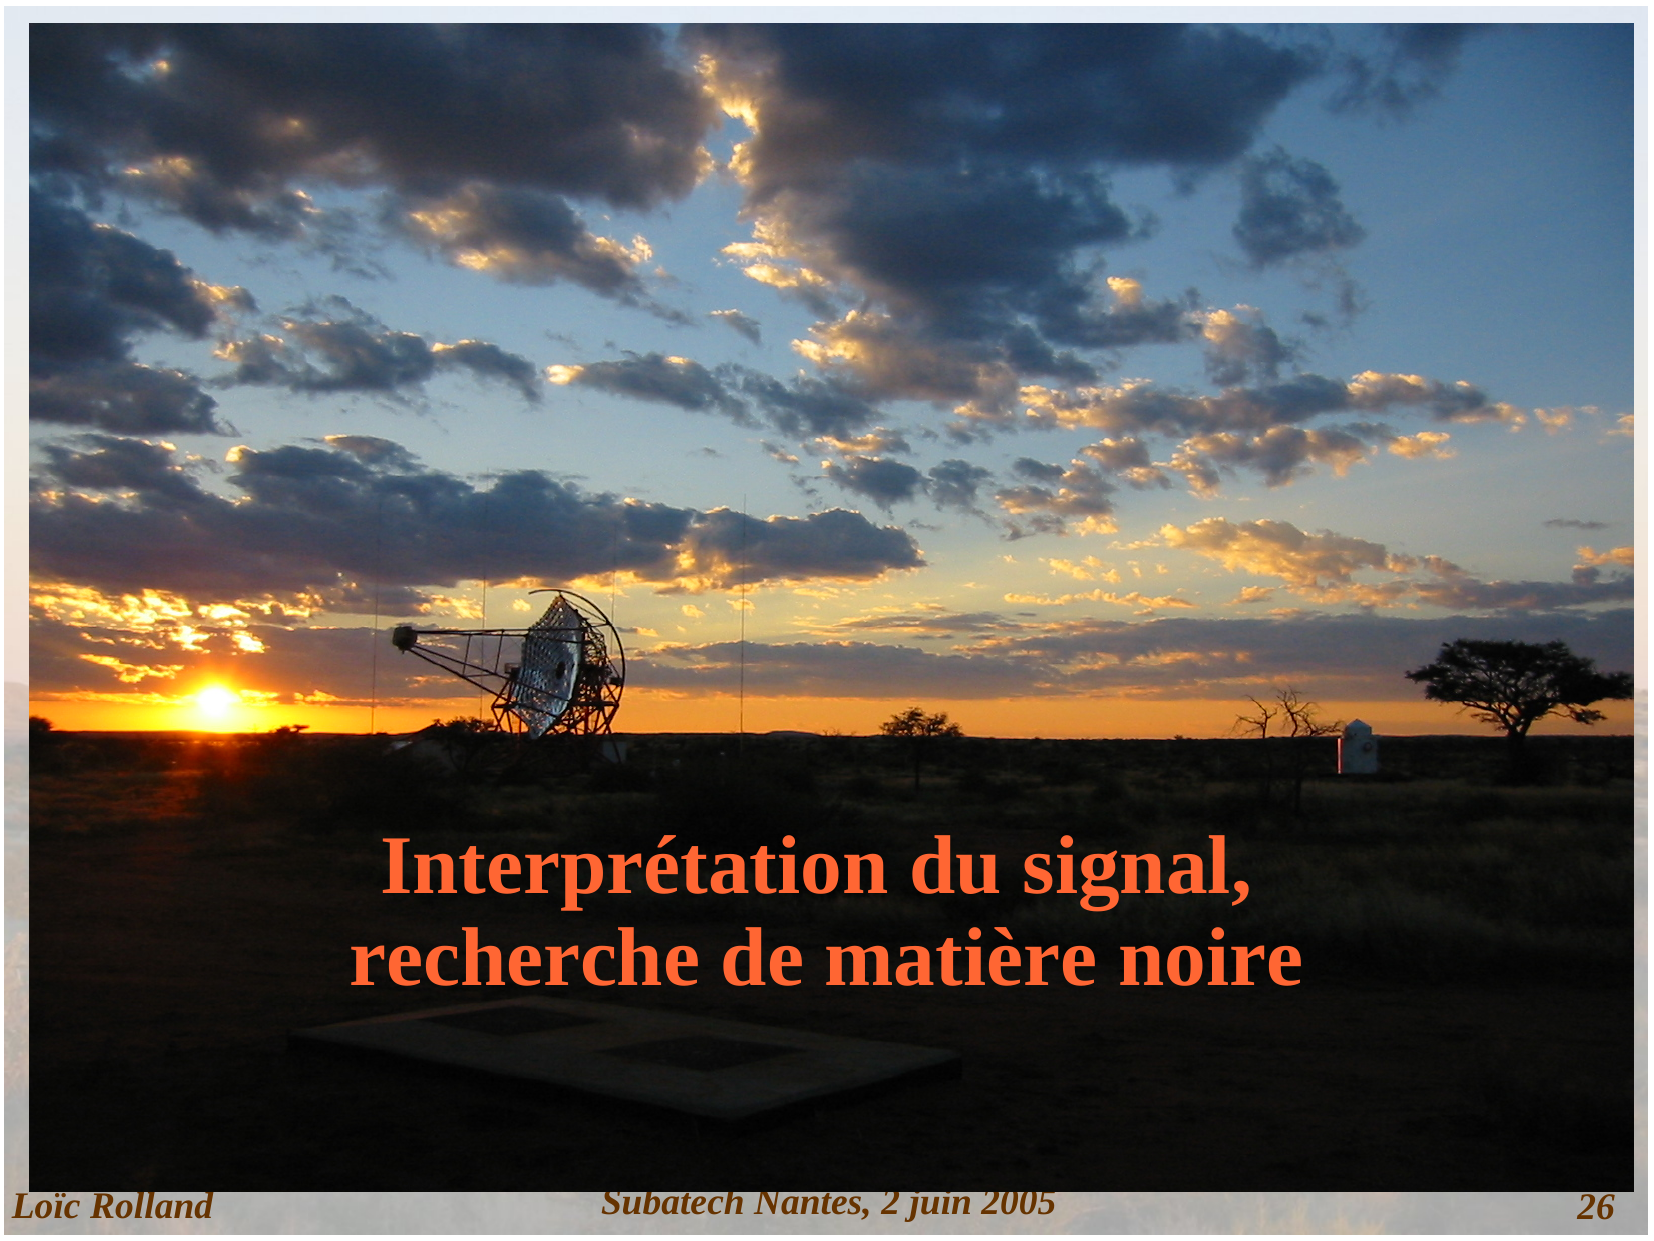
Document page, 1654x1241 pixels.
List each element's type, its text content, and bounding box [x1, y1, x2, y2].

picture [4, 1037, 1648, 1235]
picture [4, 6, 1648, 786]
title Interprétation du signal, recherche de matière noire [0, 786, 1654, 1037]
